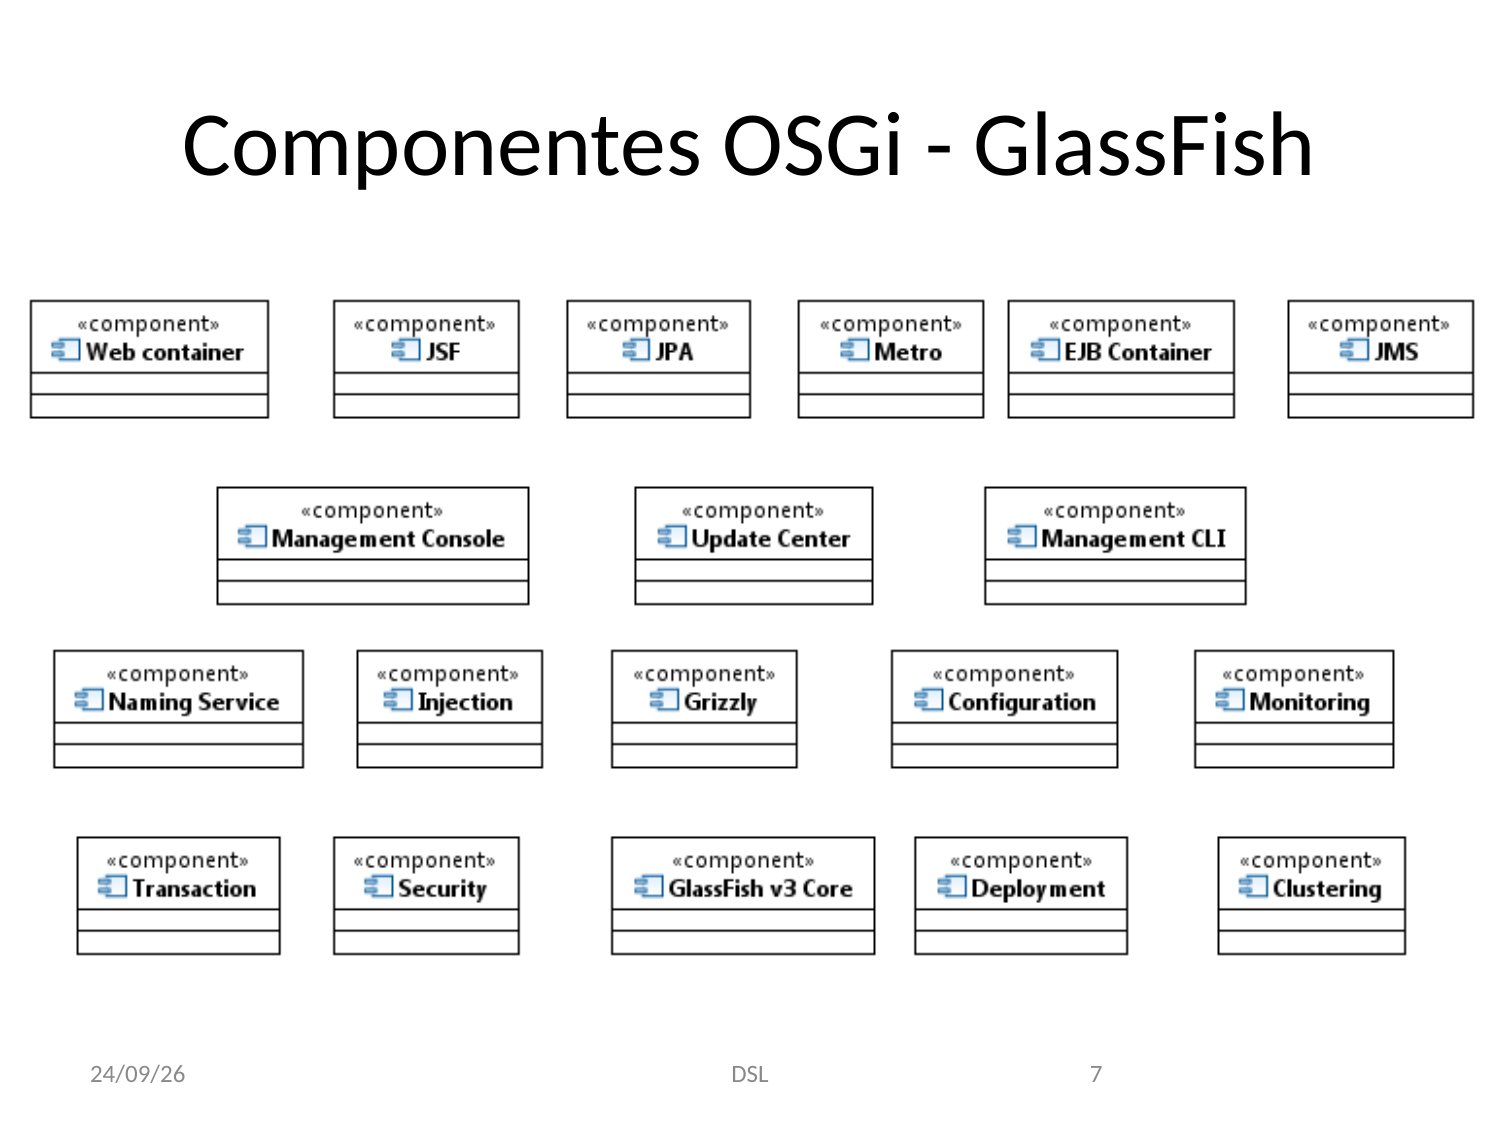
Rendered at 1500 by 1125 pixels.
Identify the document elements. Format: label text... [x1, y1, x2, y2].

text_box 7 [1074, 1042, 1426, 1103]
title Componentes OSGi - GlassFish [75, 45, 1426, 233]
picture [11, 281, 1494, 973]
text_box DSL [512, 1042, 988, 1103]
text_box 15/12/2009 [75, 1042, 426, 1103]
